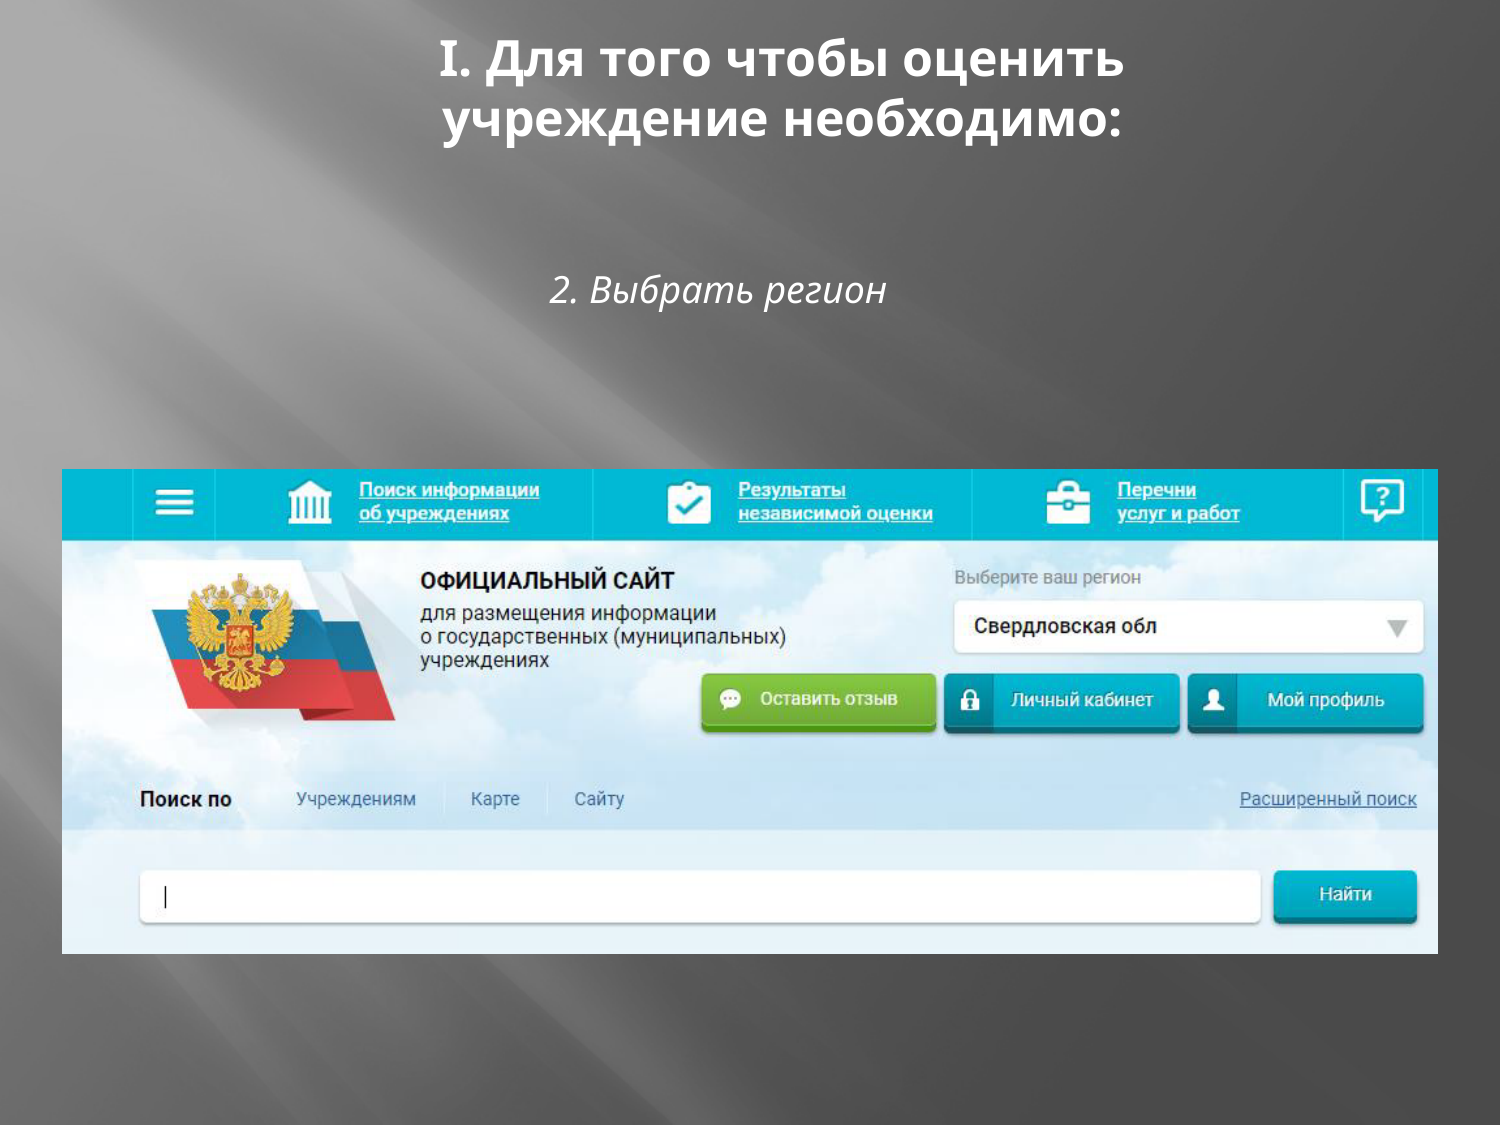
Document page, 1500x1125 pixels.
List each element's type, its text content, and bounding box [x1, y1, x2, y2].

text_box I. Для того чтобы оценить учреждение необходимо: [407, 19, 1158, 154]
picture [0, 0, 1500, 1125]
text_box 2. Выбрать регион [348, 214, 1099, 319]
